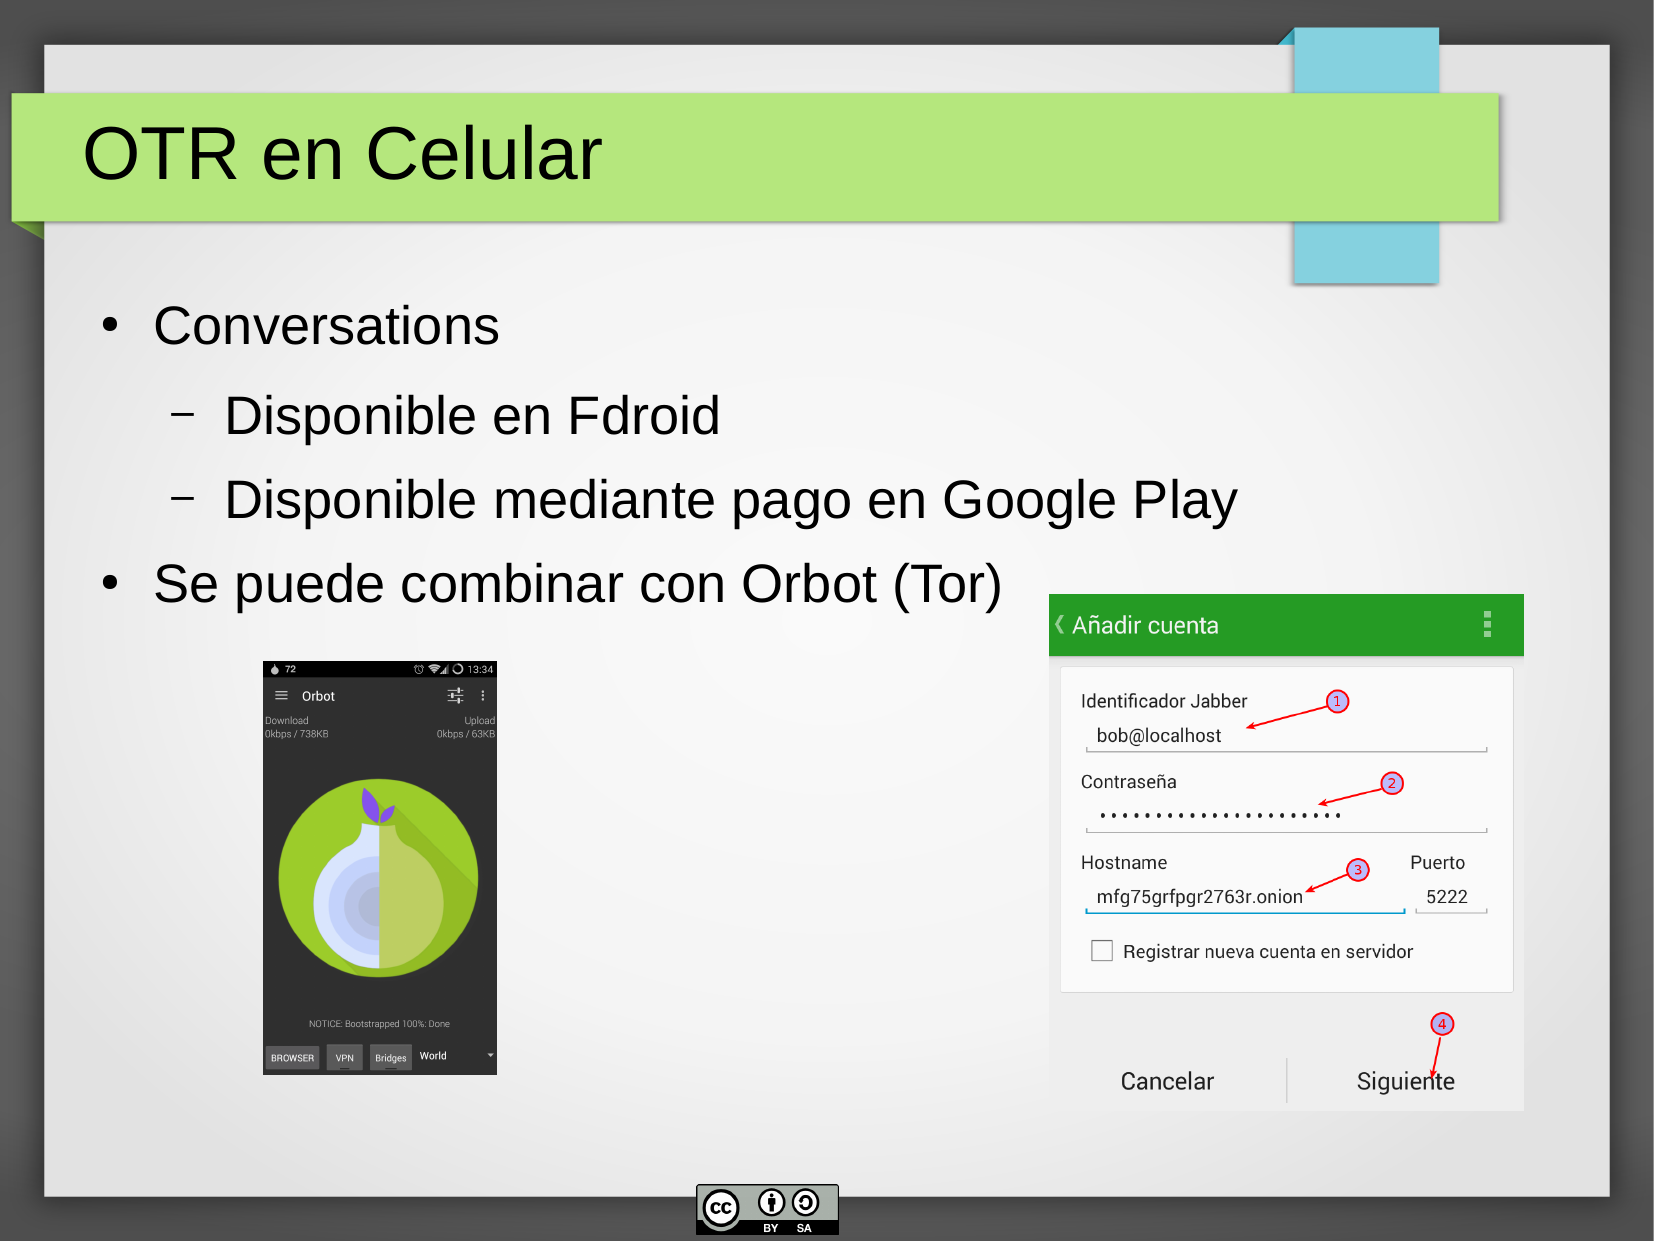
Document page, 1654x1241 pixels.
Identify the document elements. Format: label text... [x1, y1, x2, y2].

list Conversations Disponible en Fdroid Disponible mediante pago en Google Play Se puede combinar con Orbot (Tor) [82, 295, 1571, 650]
title OTR en Celular [82, 94, 1264, 213]
picture [0, 0, 1654, 1241]
